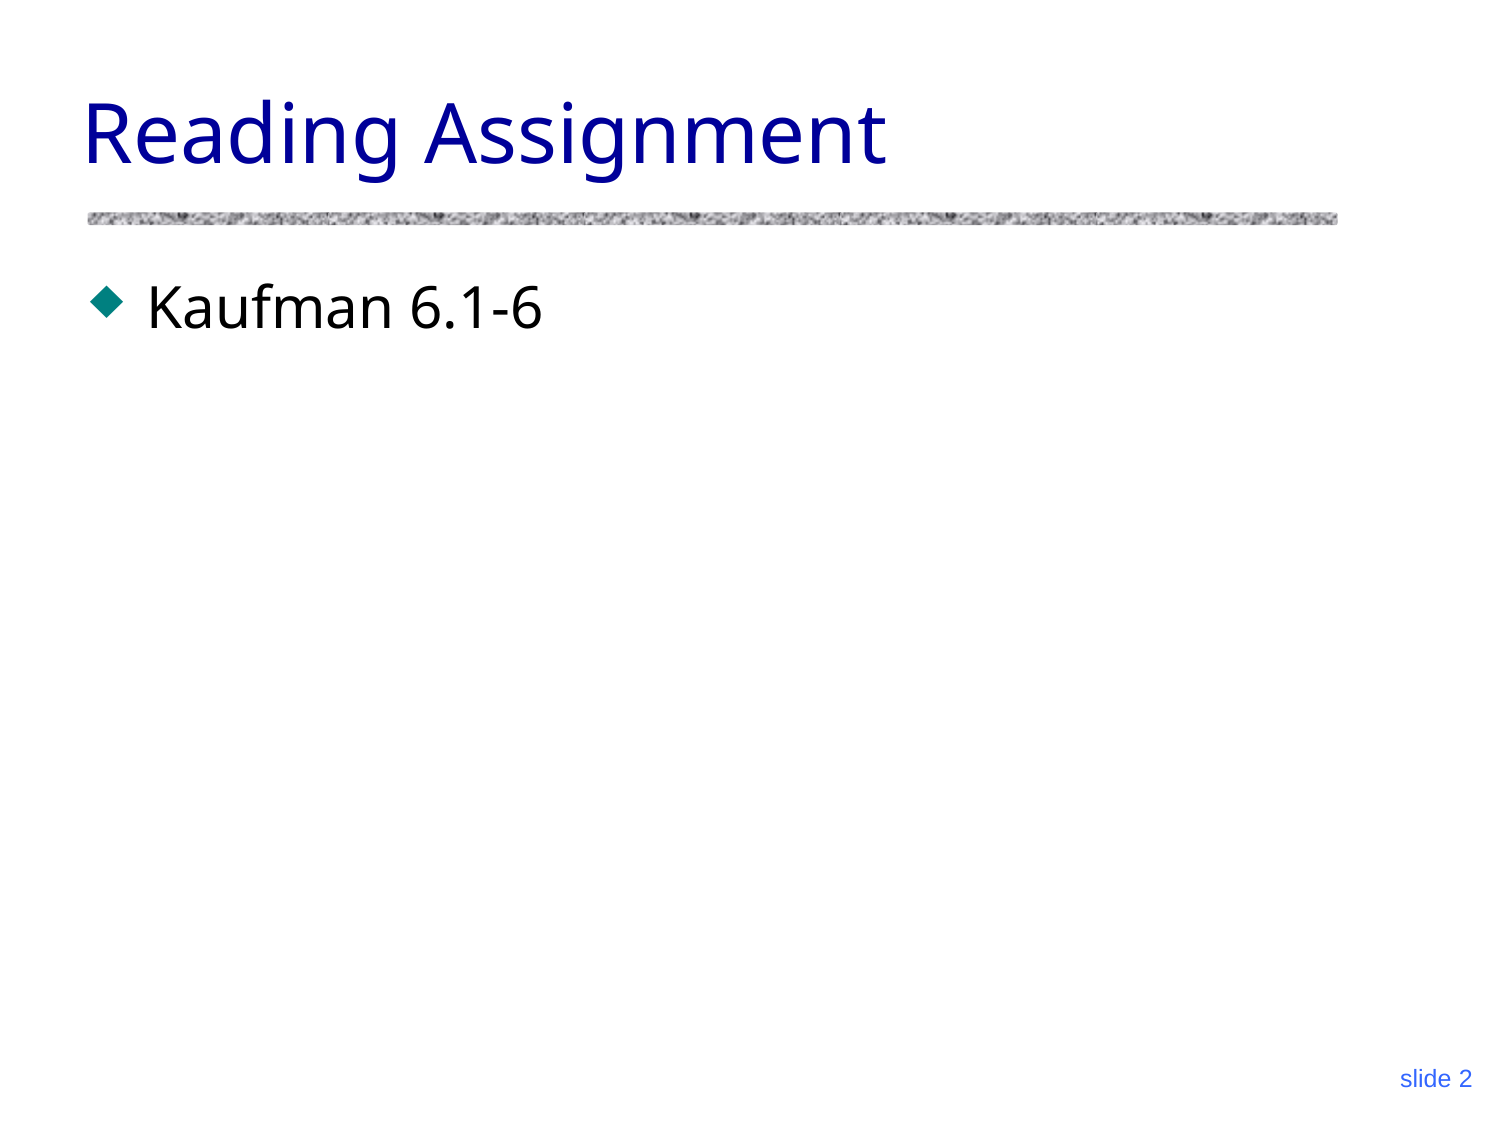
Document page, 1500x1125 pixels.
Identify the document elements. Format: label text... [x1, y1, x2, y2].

picture [87, 212, 1338, 226]
list Kaufman 6.1-6 [74, 262, 1475, 1075]
title Reading Assignment [66, 37, 1342, 188]
text_box slide <number> [1174, 1025, 1488, 1101]
